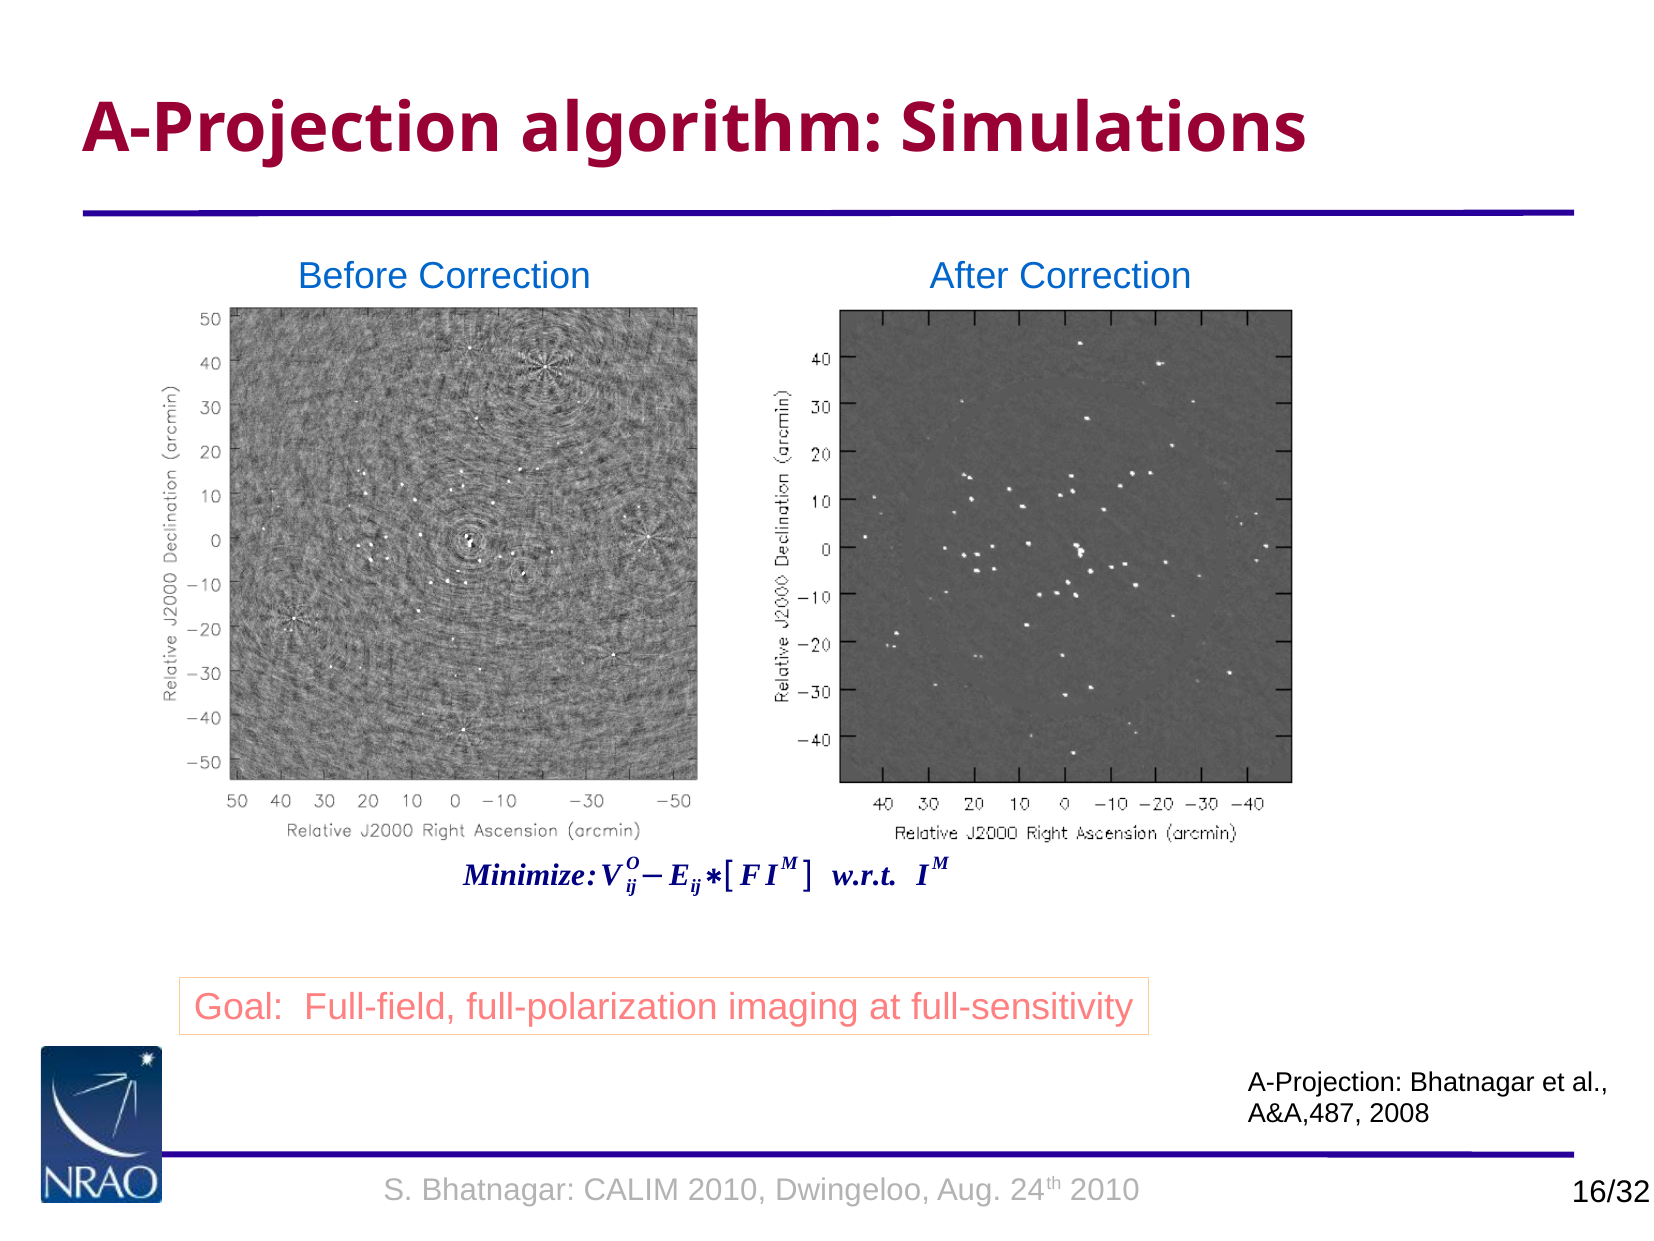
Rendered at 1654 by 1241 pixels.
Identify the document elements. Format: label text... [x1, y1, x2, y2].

title A-Projection algorithm: Simulations [82, 49, 1571, 202]
picture [0, 0, 1654, 1241]
text_box A-Projection: Bhatnagar et al., A&A,487, 2008 [1233, 1059, 1616, 1136]
text_box After Correction [914, 246, 1207, 304]
chart [453, 853, 956, 898]
text_box Before Correction [283, 246, 607, 304]
text_box Goal: Full-field, full-polarization imaging at full-sensitivity [179, 977, 1149, 1035]
